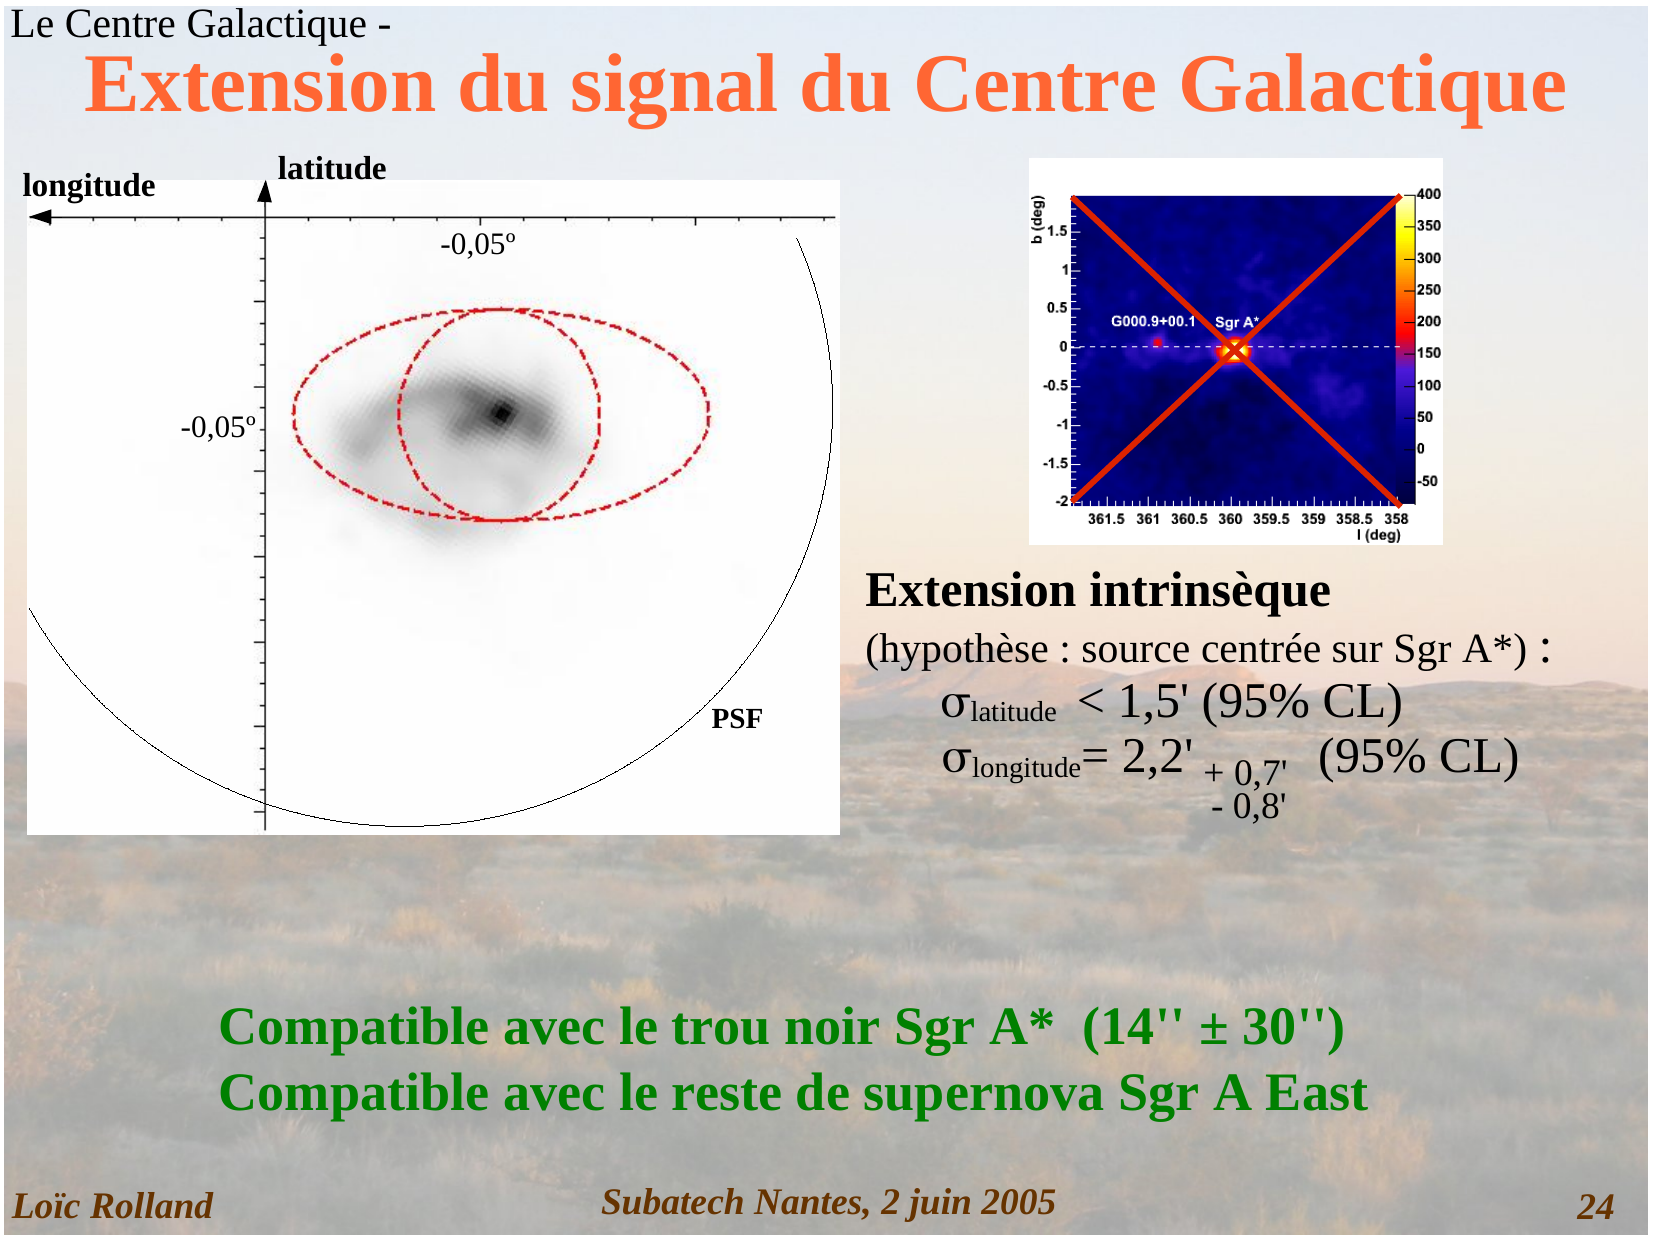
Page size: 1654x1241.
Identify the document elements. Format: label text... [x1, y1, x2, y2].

text_box latitude [277, 149, 388, 200]
list Compatible avec le trou noir Sgr A* (14'' ± 30'') Compatible avec le reste de supernova Sgr A East [203, 996, 1475, 1166]
text_box Le Centre Galactique - [0, 0, 1654, 58]
text_box - 0,8' [1201, 785, 1311, 838]
text_box + 0,7' [1203, 751, 1313, 804]
text_box longitude [22, 166, 157, 218]
text_box PSF [711, 702, 764, 747]
text_box -0,05º [440, 226, 516, 271]
title Extension du signal du Centre Galactique [0, 58, 1654, 146]
text_box Extension intrinsèque (hypothèse : source centrée sur Sgr A*) : latitude < 1,5' (95% CL) longitude= 2,2' (95% CL) [865, 562, 1621, 876]
text_box -0,05º [180, 409, 256, 454]
picture [4, 146, 1648, 1235]
